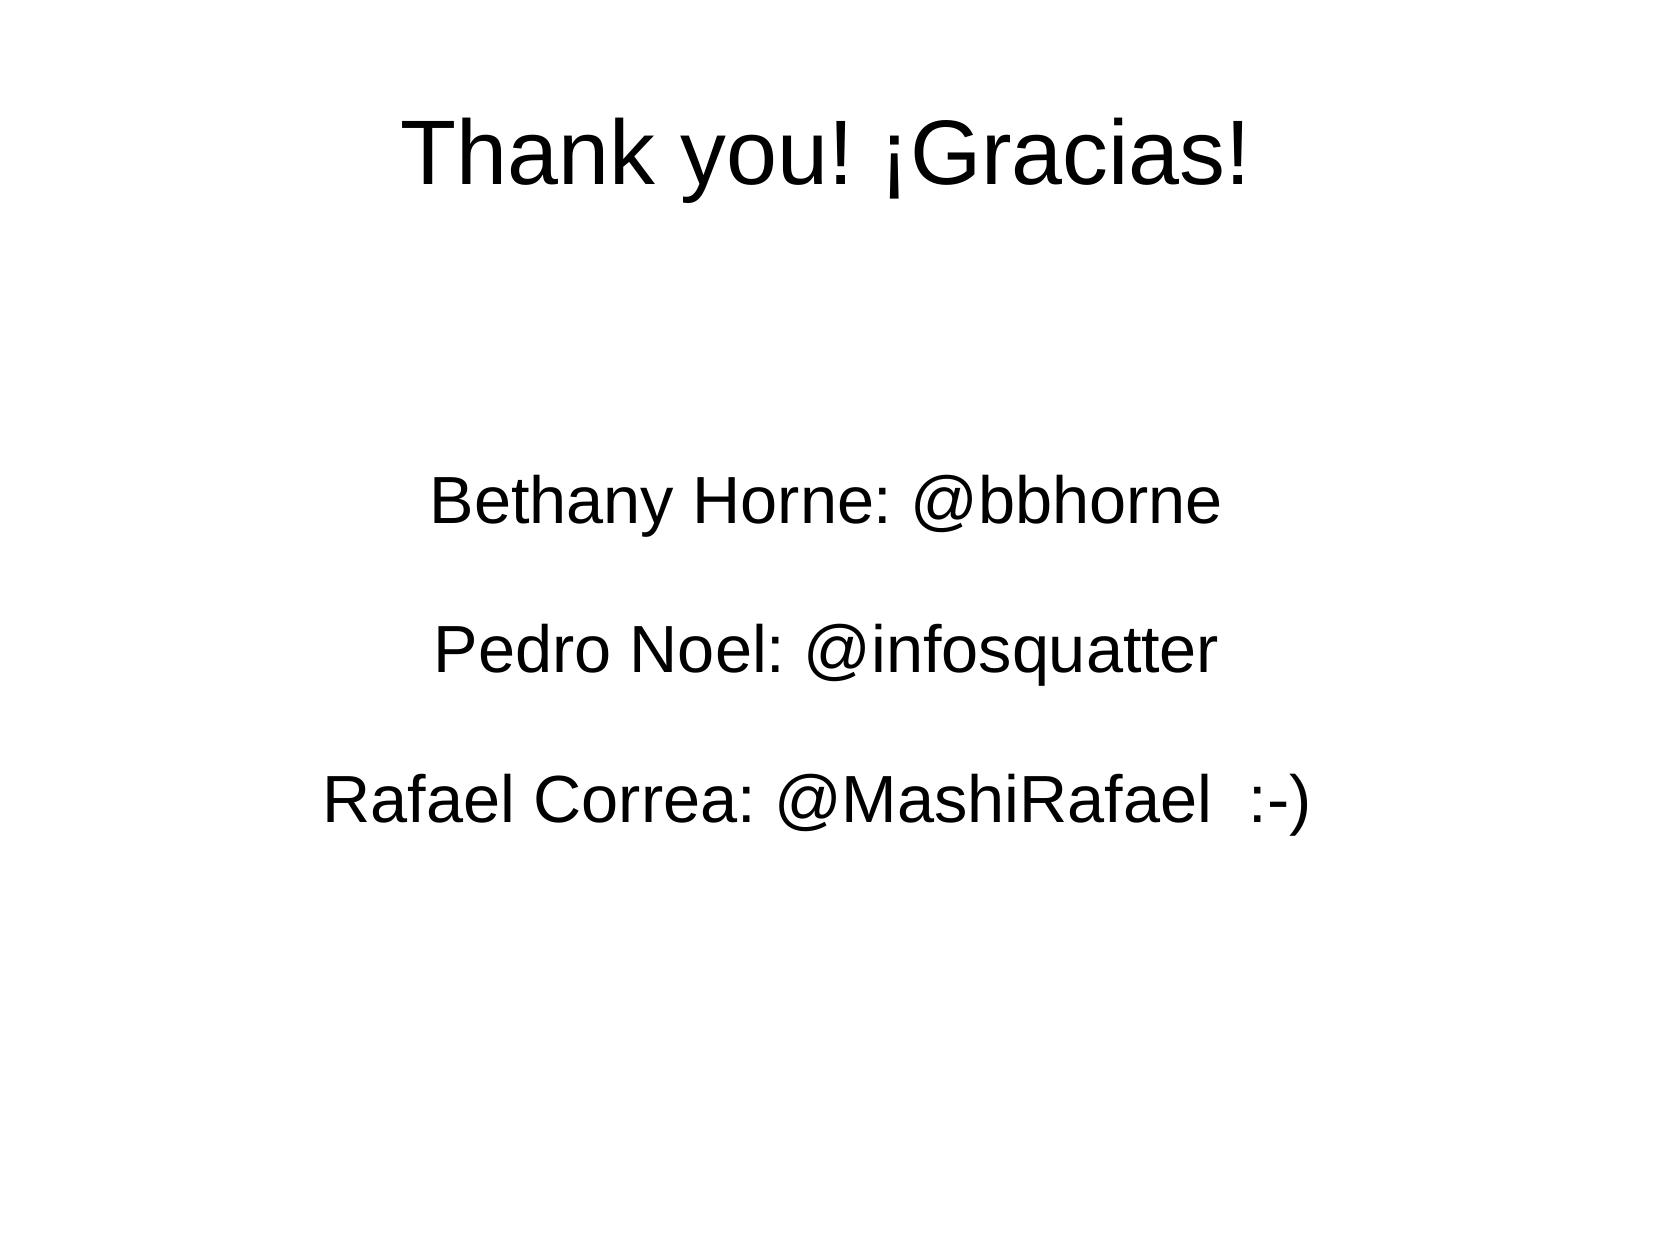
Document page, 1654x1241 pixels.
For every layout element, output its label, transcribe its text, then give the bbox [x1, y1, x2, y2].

title Thank you! ¡Gracias! [82, 49, 1571, 257]
subtitle Bethany Horne: @bbhorne Pedro Noel: @infosquatter Rafael Correa: @MashiRafael :-) [82, 290, 1571, 1010]
